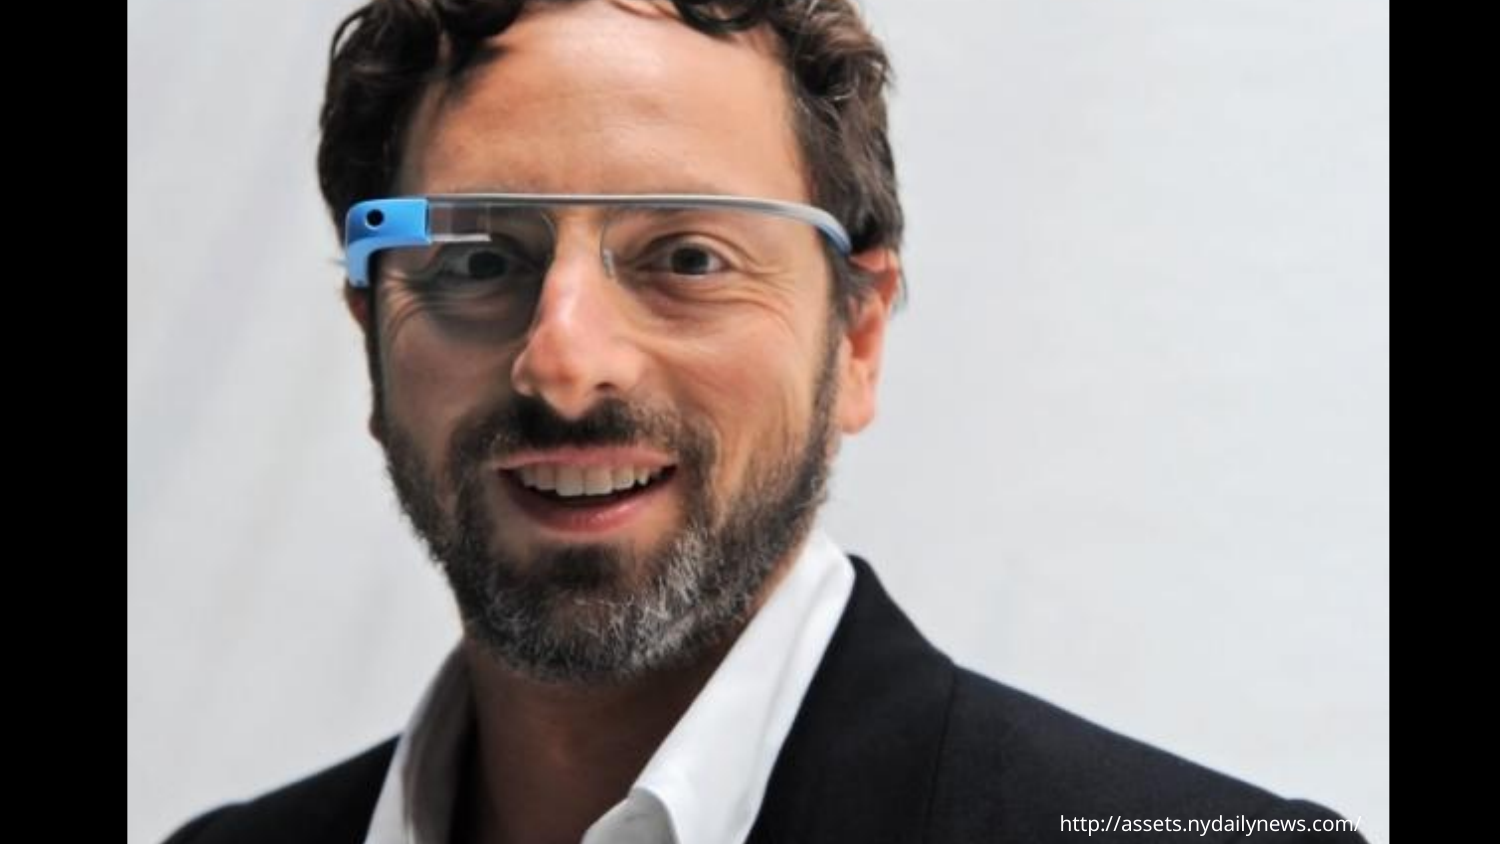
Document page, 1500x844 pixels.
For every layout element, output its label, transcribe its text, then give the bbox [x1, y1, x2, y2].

picture [127, 0, 1390, 844]
text_box http://assets.nydailynews.com/ [1044, 803, 1377, 844]
